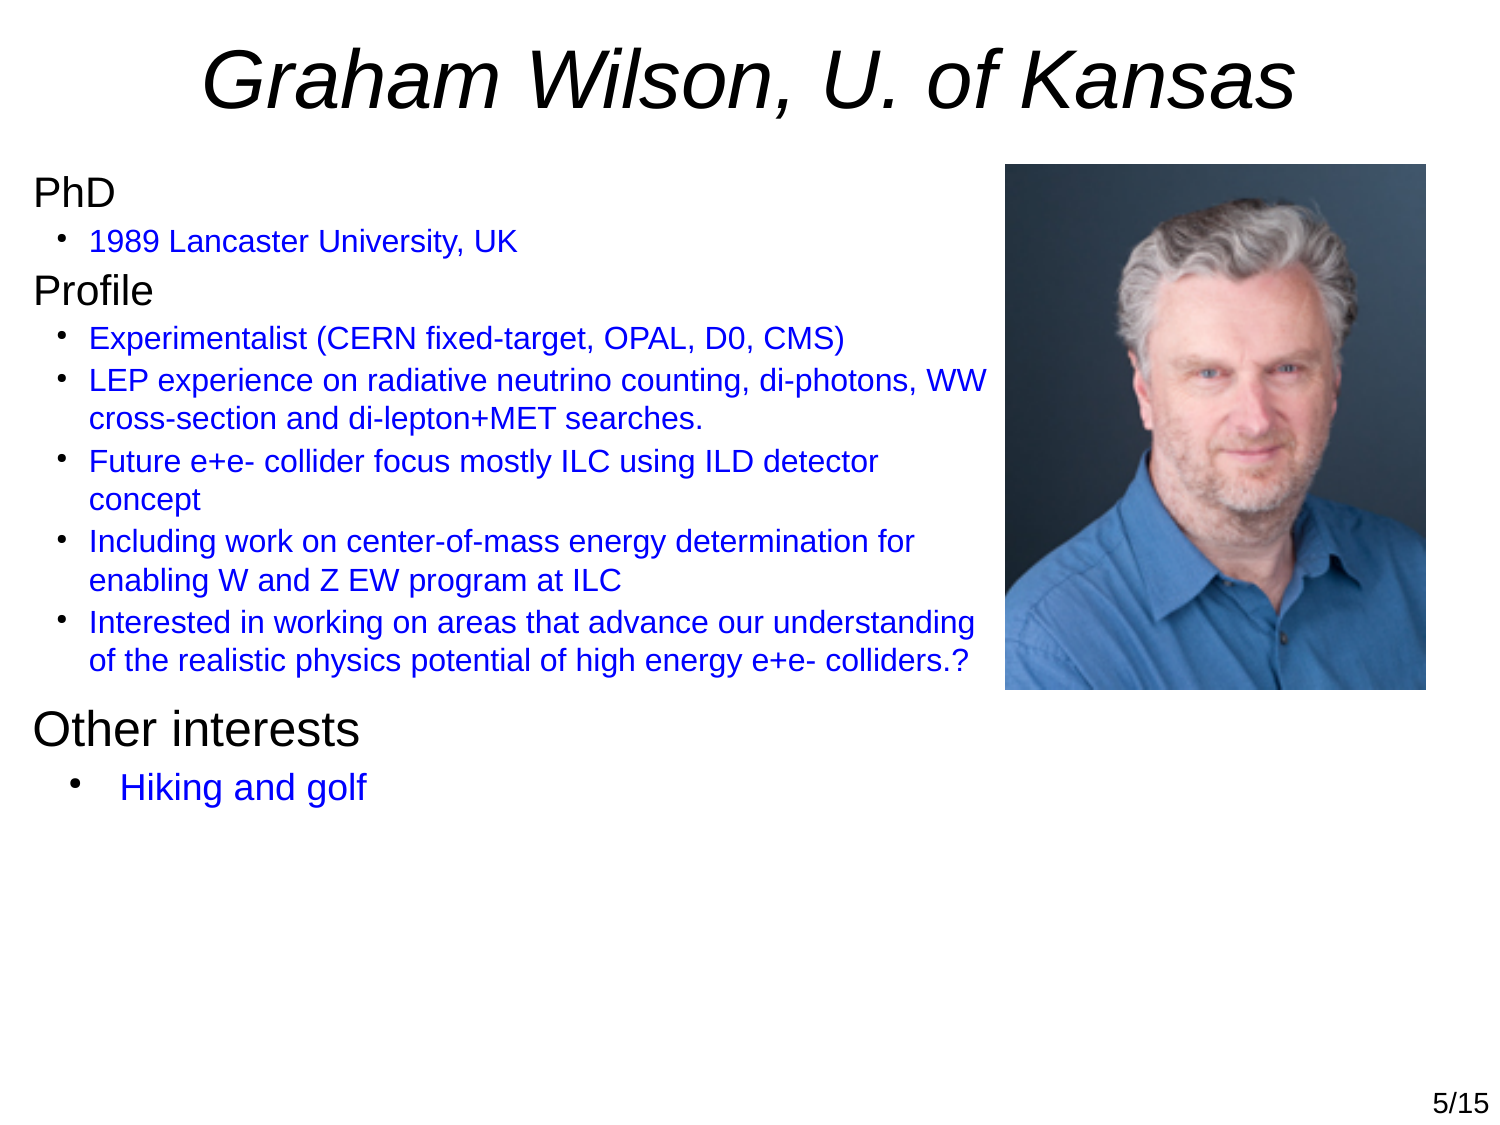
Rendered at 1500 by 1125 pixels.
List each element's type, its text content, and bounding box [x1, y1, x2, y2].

title Graham Wilson, U. of Kansas [0, 6, 1500, 165]
list PhD 1989 Lancaster University, UK Profile Experimentalist (CERN fixed-target, OPAL, D0, CMS) LEP experience on radiative neutrino counting, di-photons, WW cross-section and di-lepton+MET searches. Future e+e- collider focus mostly ILC using ILD detector concept Including work on center-of-mass energy determination for enabling W and Z EW program at ILC Interested in working on areas that advance our understanding of the realistic physics potential of high energy e+e- colliders.? [33, 165, 991, 679]
list Other interests Hiking and golf [32, 696, 1471, 1069]
picture [1005, 164, 1426, 691]
